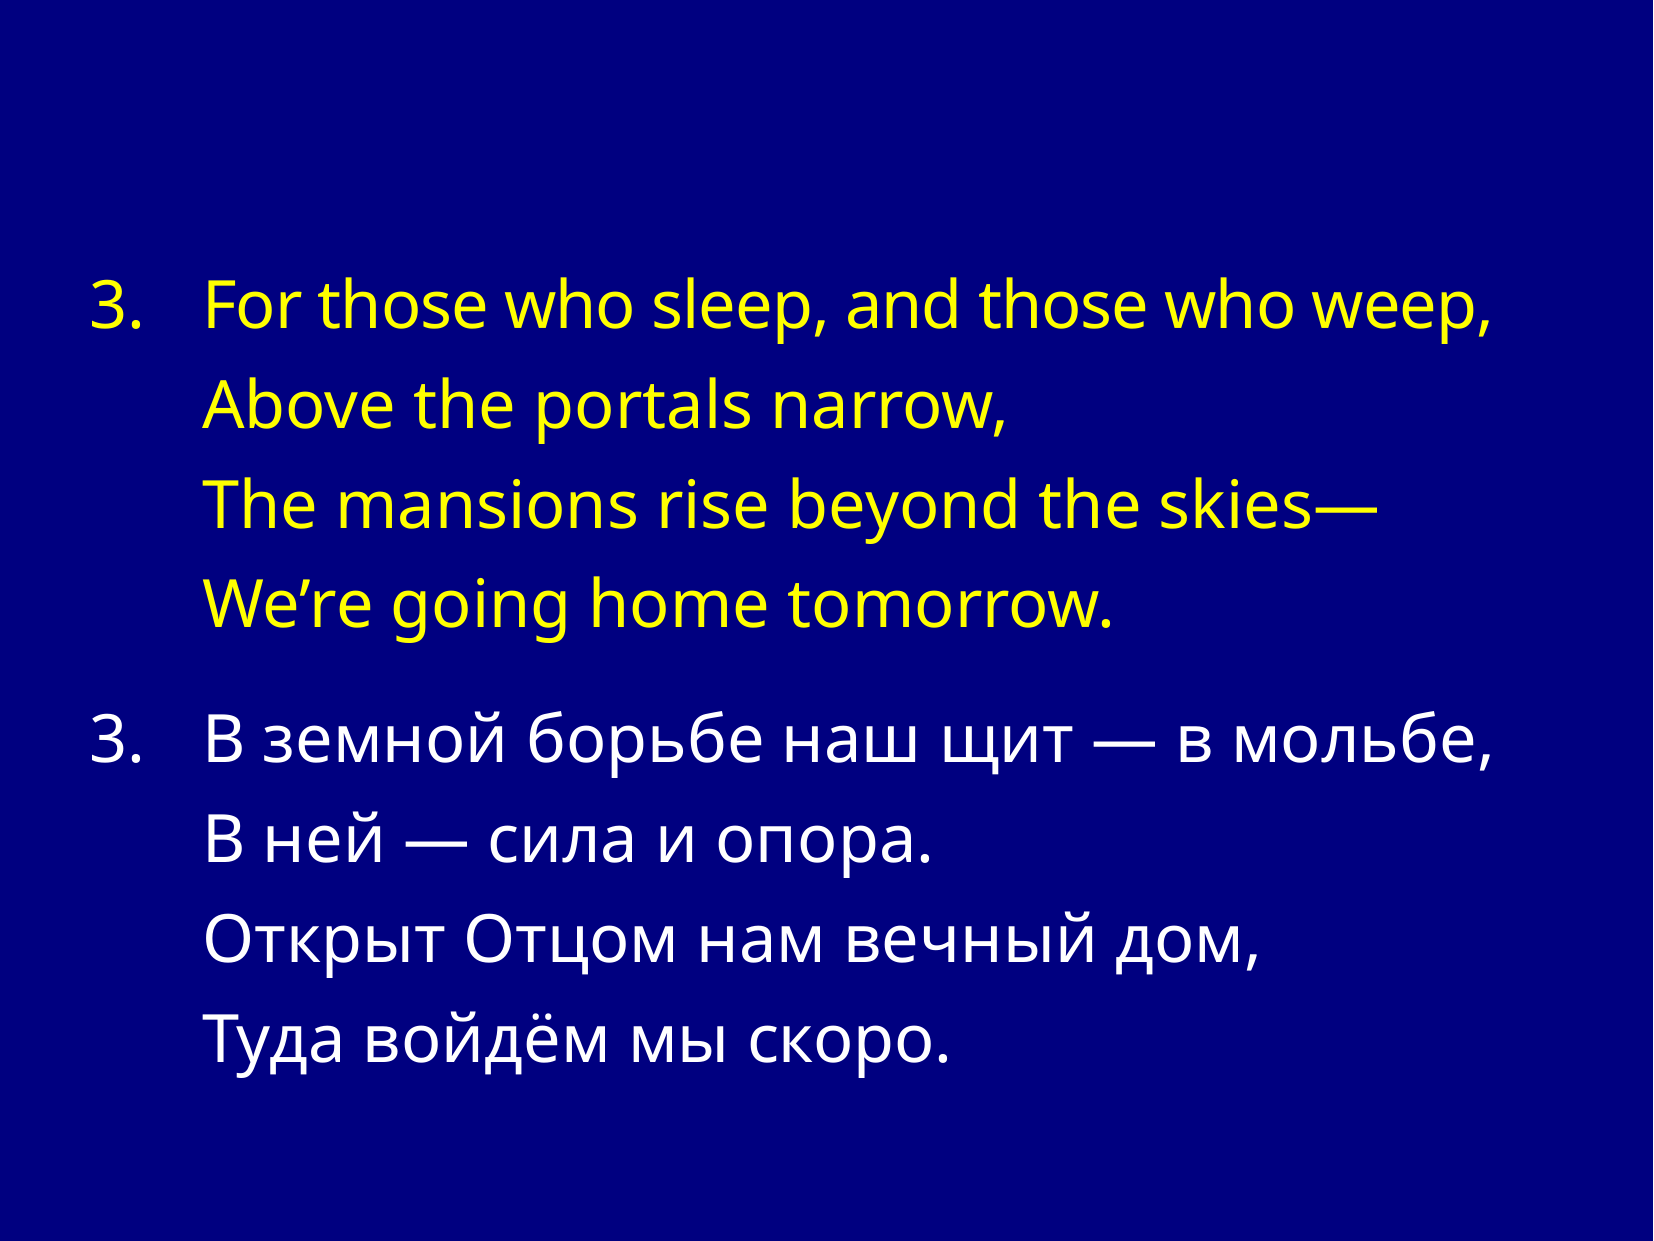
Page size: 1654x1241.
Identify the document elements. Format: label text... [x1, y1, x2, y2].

text_box 3. В земной борьбе наш щит — в мольбе, В ней — сила и опора. Открыт Отцом нам вечный дом, Туда войдём мы скоро. [75, 675, 1653, 1163]
text_box 3. For those who sleep, and those who weep, Above the portals narrow, The mansions rise beyond the skies— We’re going home tomorrow. [75, 150, 1653, 638]
